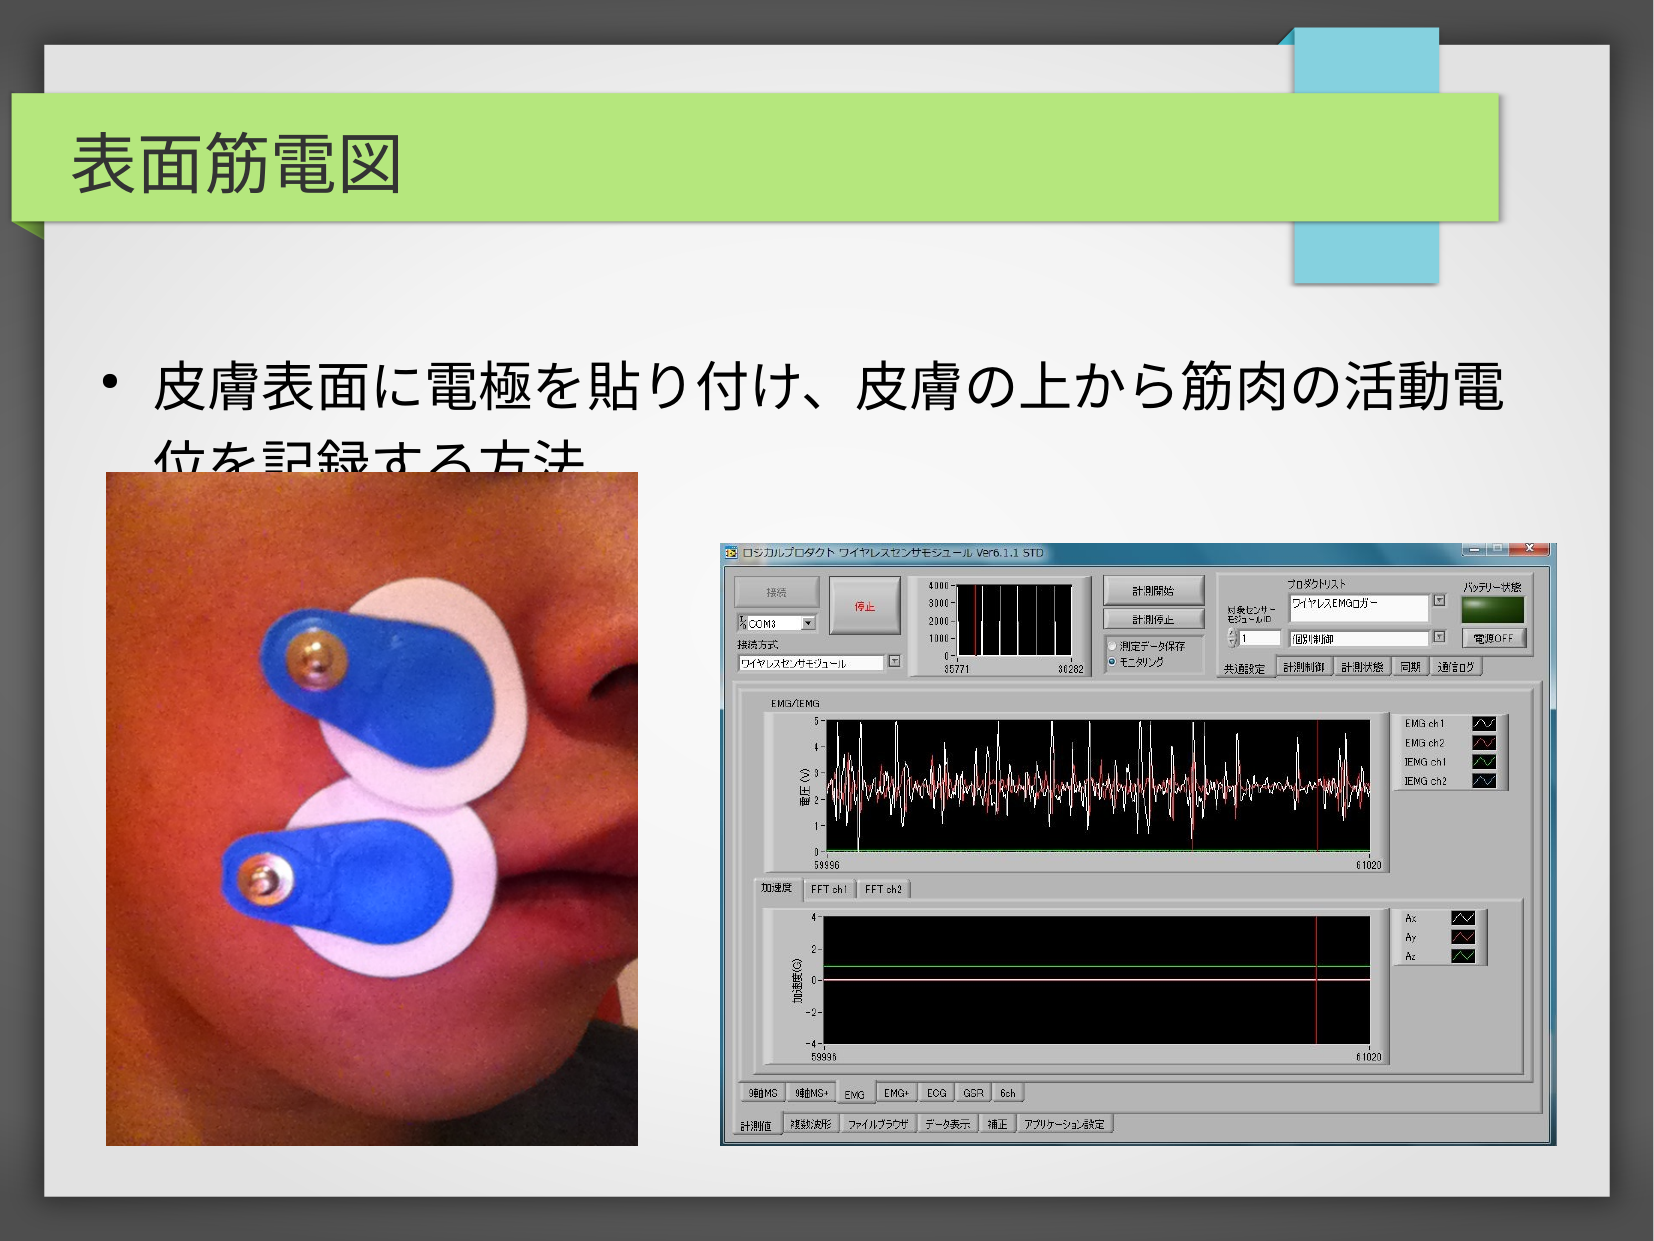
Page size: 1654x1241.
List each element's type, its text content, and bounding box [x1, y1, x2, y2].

list 皮膚表面に電極を貼り付け、皮膚の上から筋肉の活動電位を記録する方法。 [82, 343, 1538, 1063]
picture [0, 0, 1654, 1241]
title 表面筋電図 [70, 106, 1229, 213]
